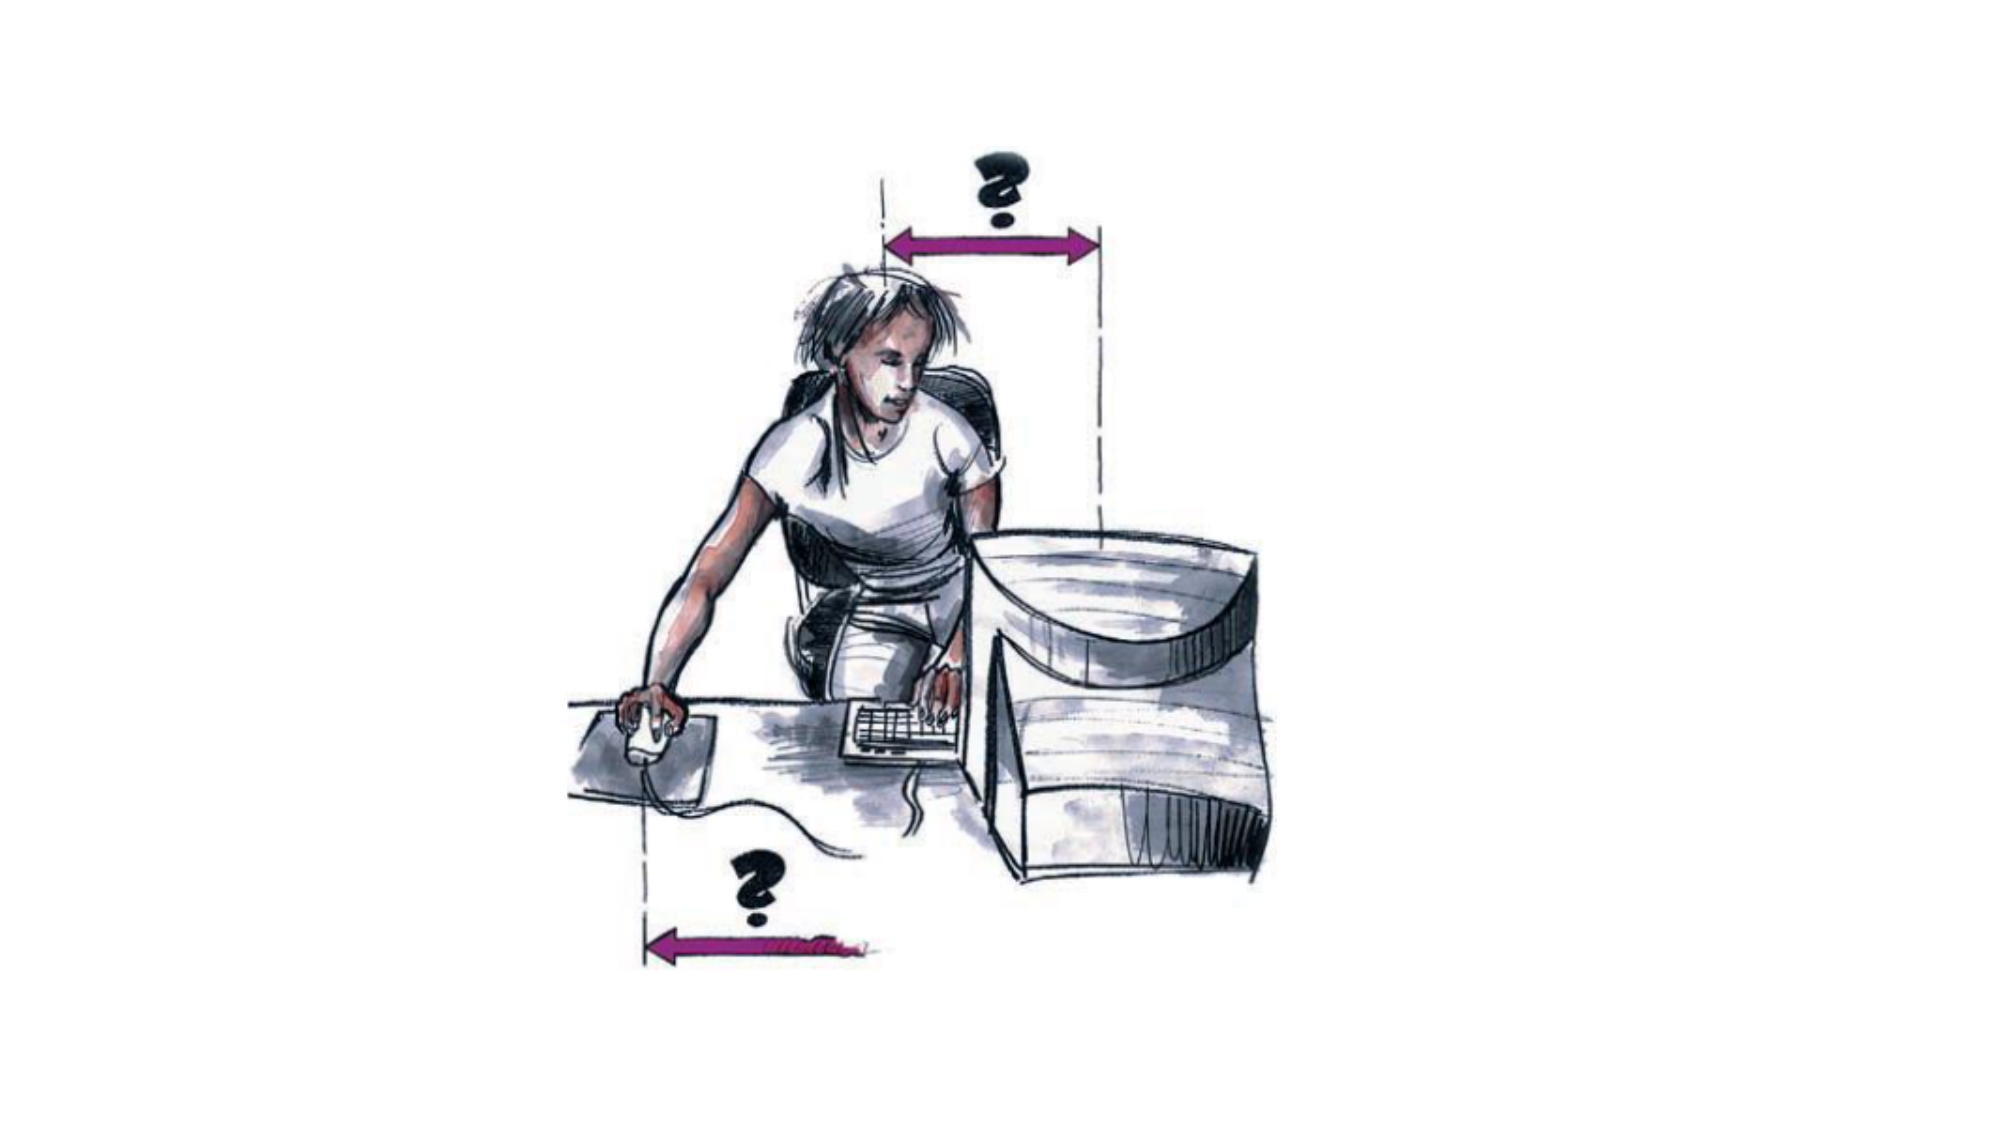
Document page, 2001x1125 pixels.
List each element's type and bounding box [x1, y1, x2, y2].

picture [567, 146, 1277, 1019]
